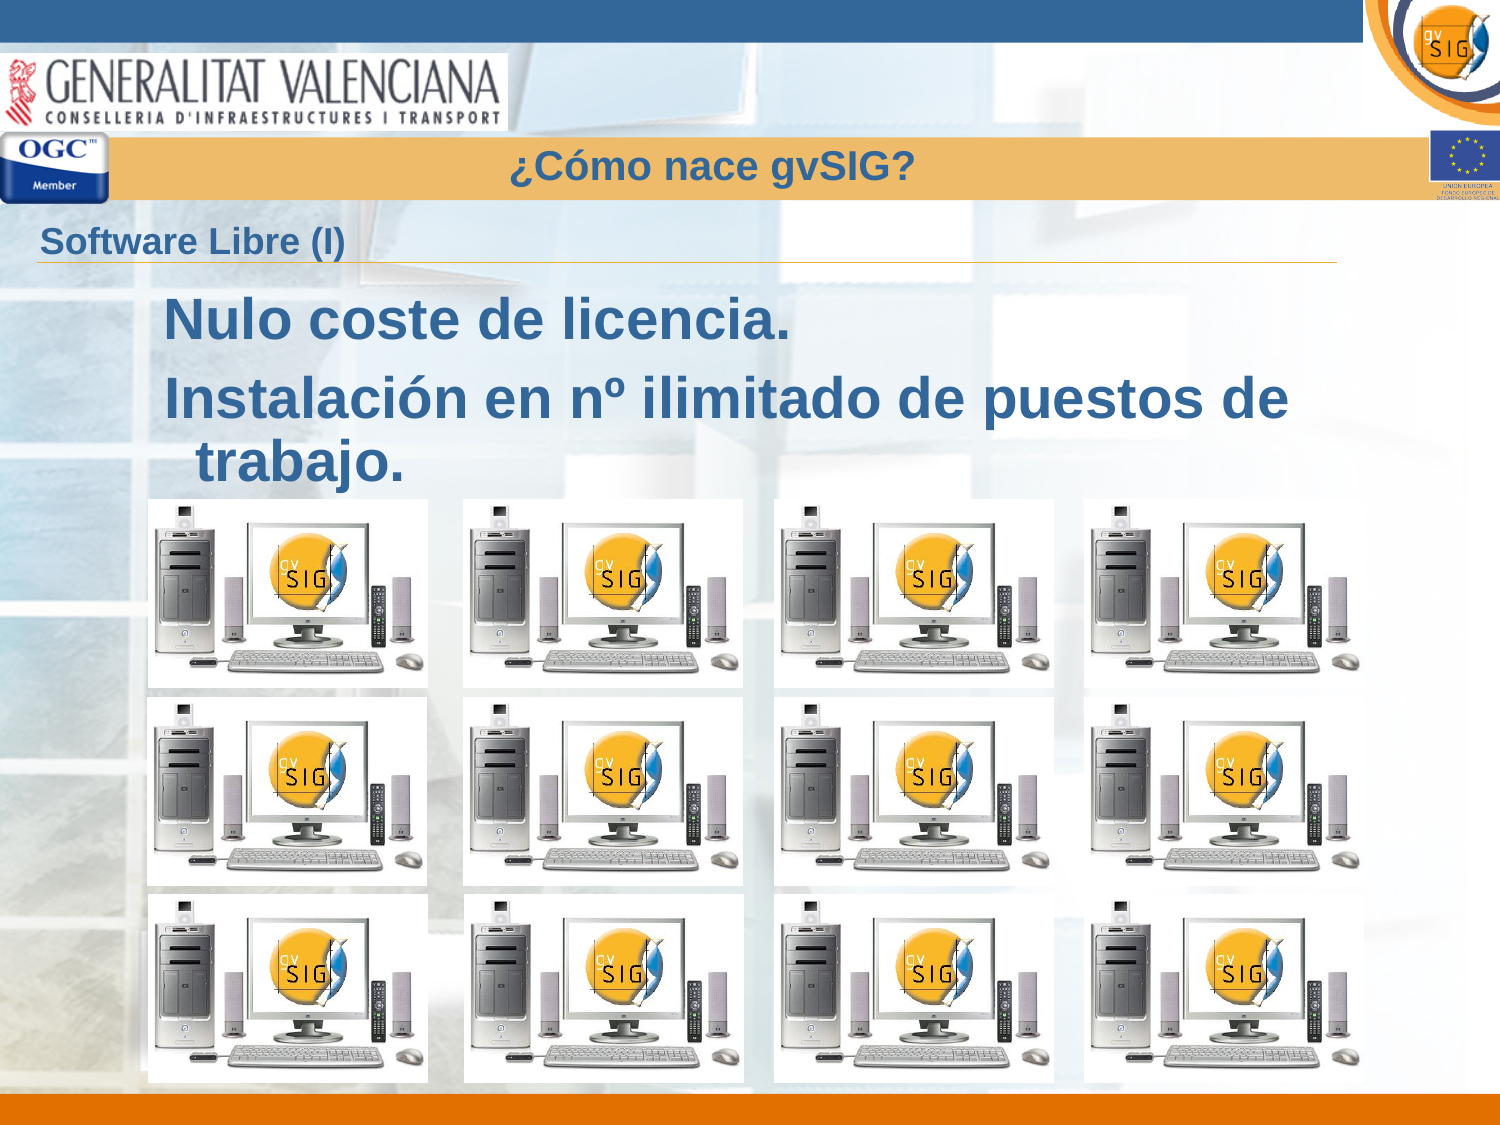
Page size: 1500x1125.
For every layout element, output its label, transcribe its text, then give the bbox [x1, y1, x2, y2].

picture [148, 894, 428, 1083]
picture [774, 894, 1054, 1083]
picture [463, 499, 743, 688]
picture [1084, 894, 1364, 1083]
picture [774, 697, 1054, 886]
picture [1084, 499, 1364, 688]
picture [148, 499, 428, 688]
picture [147, 697, 427, 886]
picture [0, 132, 109, 137]
picture [1429, 129, 1500, 200]
picture [774, 499, 1054, 688]
text_box Software Libre (I) [25, 209, 946, 271]
picture [1363, 0, 1500, 127]
picture [0, 53, 508, 131]
picture [1084, 697, 1364, 886]
picture [464, 894, 744, 1083]
picture [463, 697, 743, 886]
text_box ¿Cómo nace gvSIG? [0, 137, 1426, 205]
list Nulo coste de licencia. Instalación en nº ilimitado de puestos de trabajo. [53, 278, 1425, 1038]
